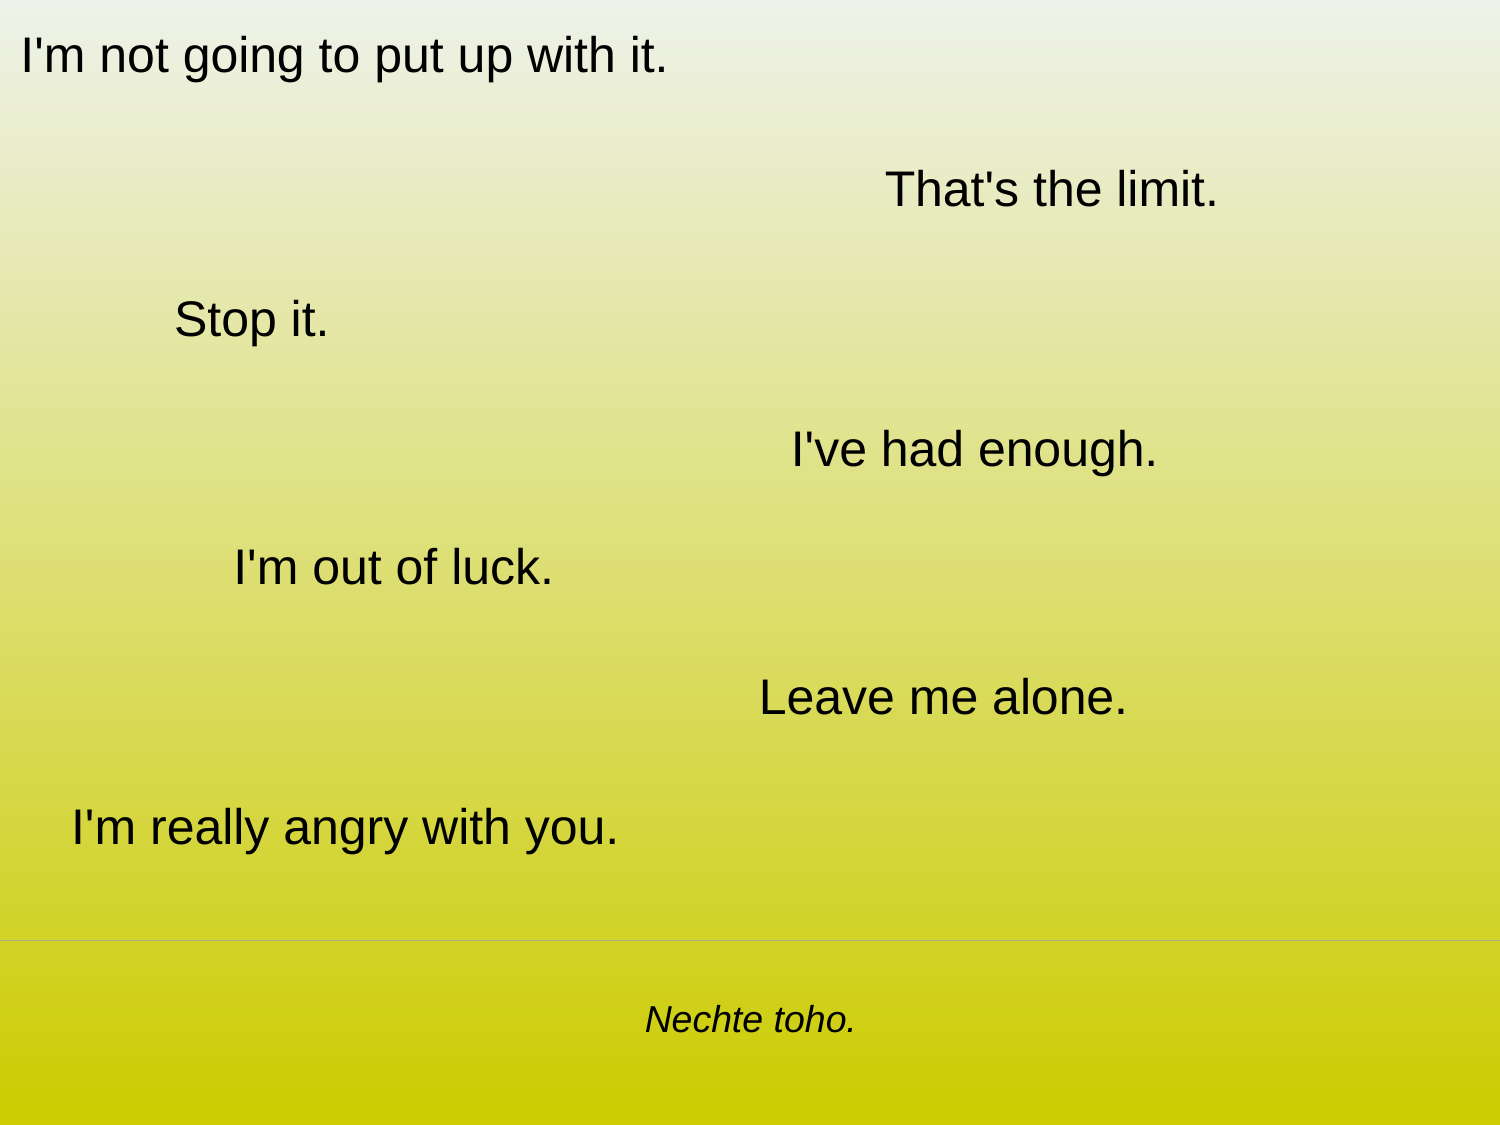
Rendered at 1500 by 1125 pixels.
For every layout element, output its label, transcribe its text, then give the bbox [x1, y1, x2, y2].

text_box I'm really angry with you. [56, 786, 635, 863]
text_box Stop it. [159, 278, 739, 355]
text_box I'm out of luck. [218, 527, 597, 603]
text_box I'm not going to put up with it. [5, 14, 703, 90]
text_box Nechte toho. [630, 987, 873, 1049]
text_box Leave me alone. [744, 656, 1164, 733]
text_box That's the limit. [870, 148, 1235, 225]
text_box I've had enough. [775, 408, 1174, 485]
